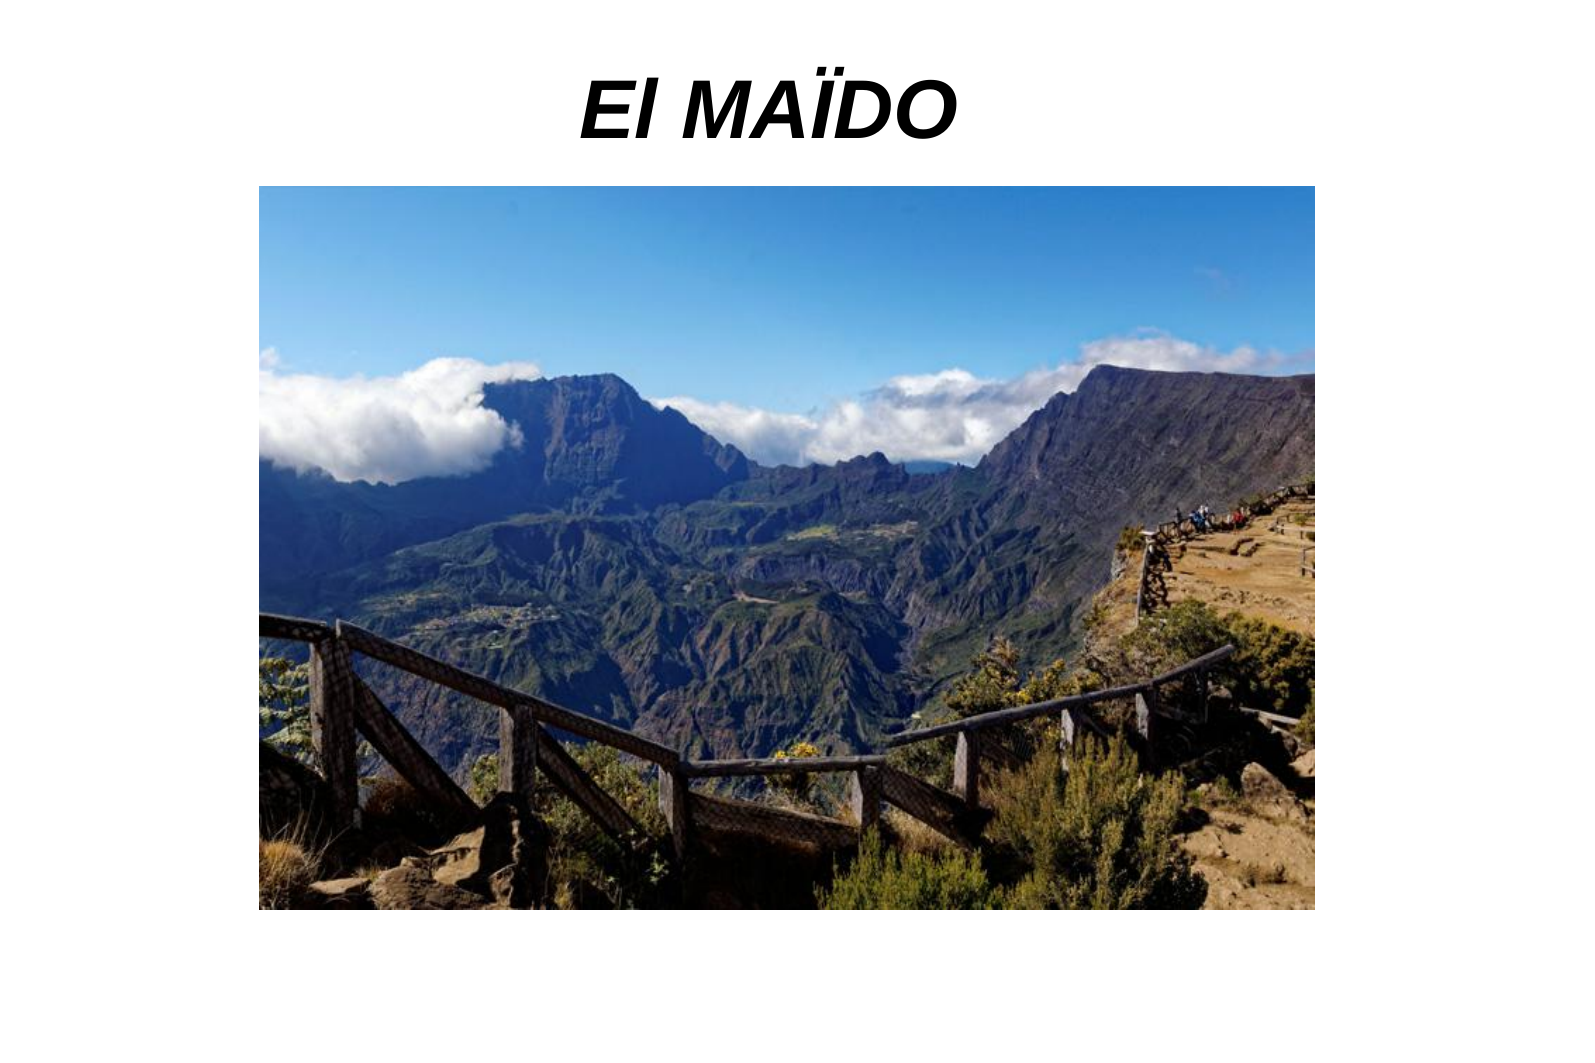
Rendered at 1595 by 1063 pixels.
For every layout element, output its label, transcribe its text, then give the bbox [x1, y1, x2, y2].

subtitle El MAÏDO [401, 54, 1137, 167]
picture [259, 186, 1315, 910]
